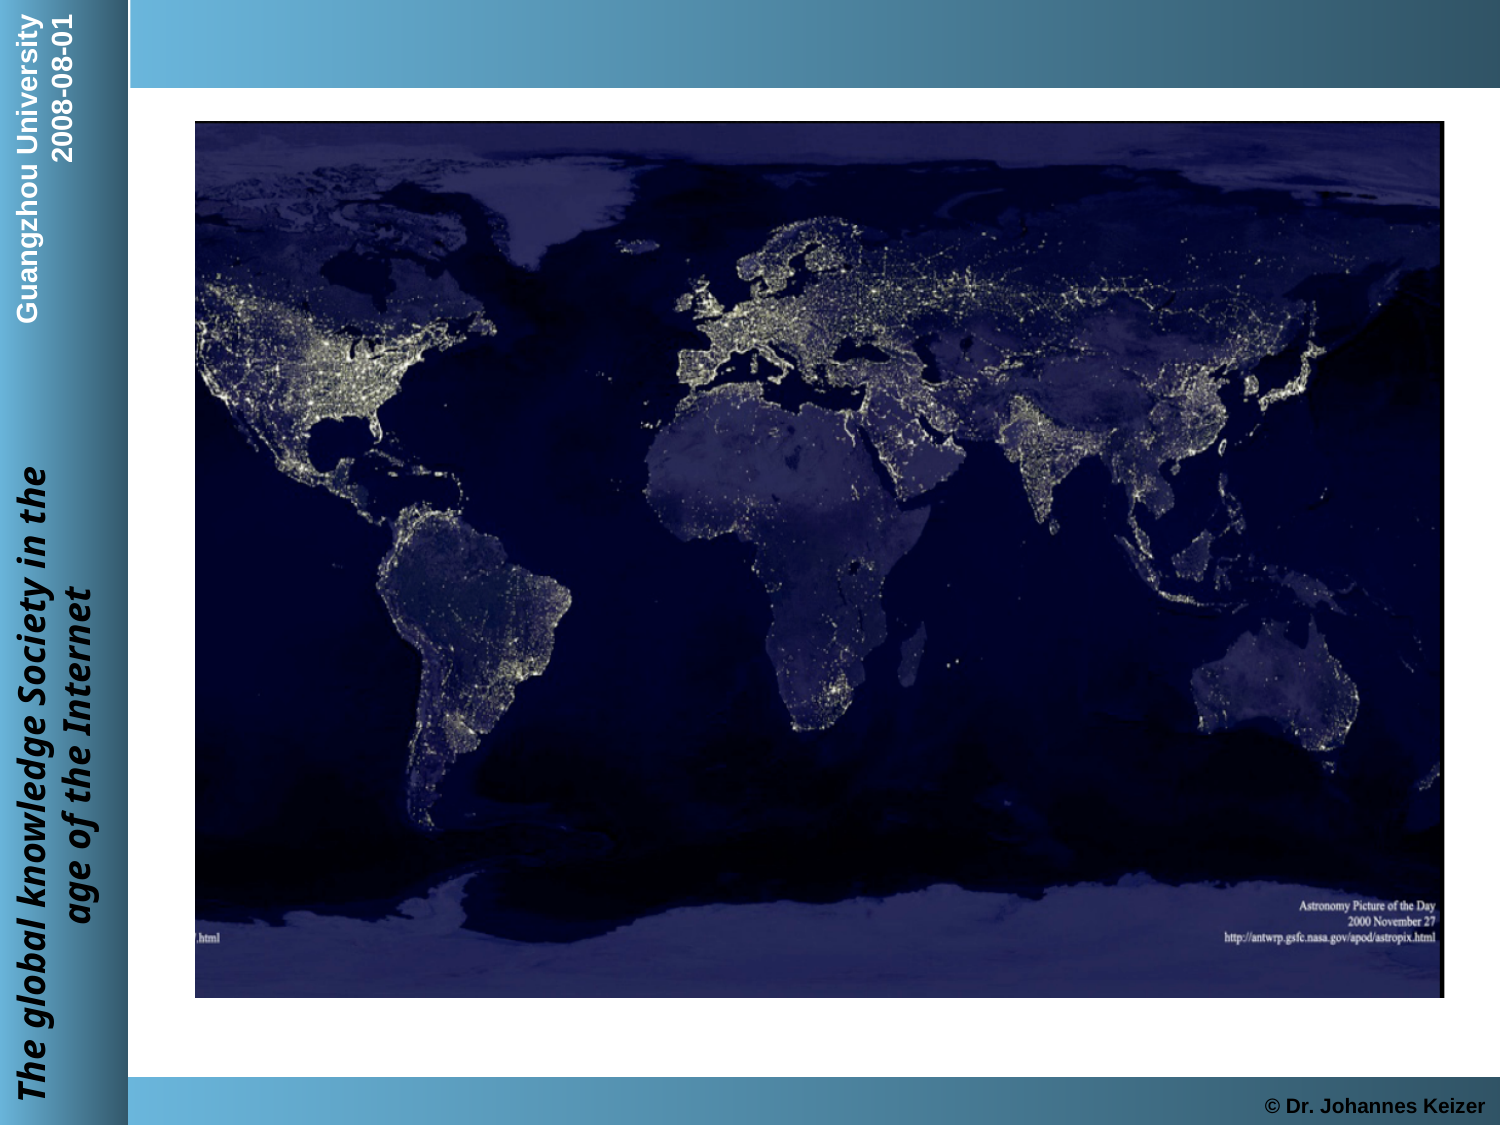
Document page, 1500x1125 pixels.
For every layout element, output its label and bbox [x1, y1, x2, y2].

picture [195, 121, 1445, 998]
